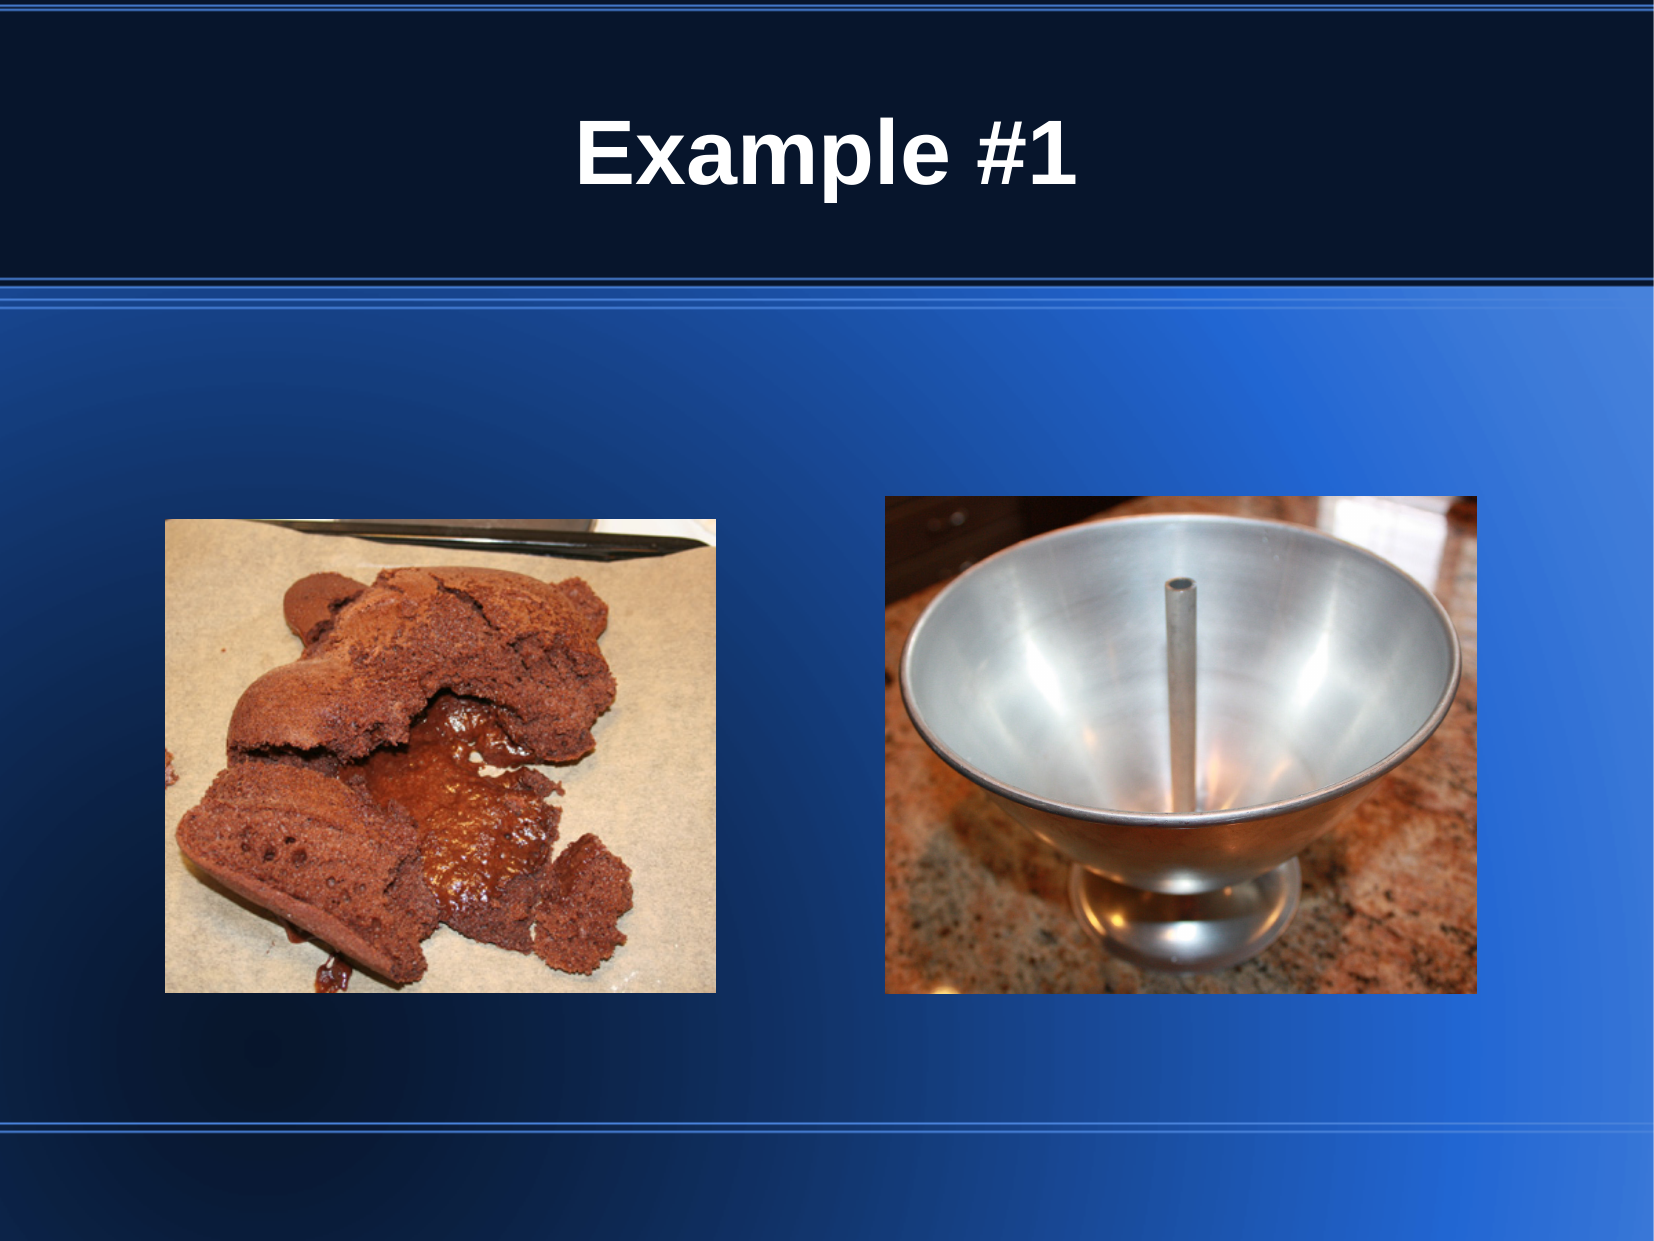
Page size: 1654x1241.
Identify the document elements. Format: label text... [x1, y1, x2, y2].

title Example #1 [82, 49, 1571, 257]
picture [0, 0, 1654, 1241]
